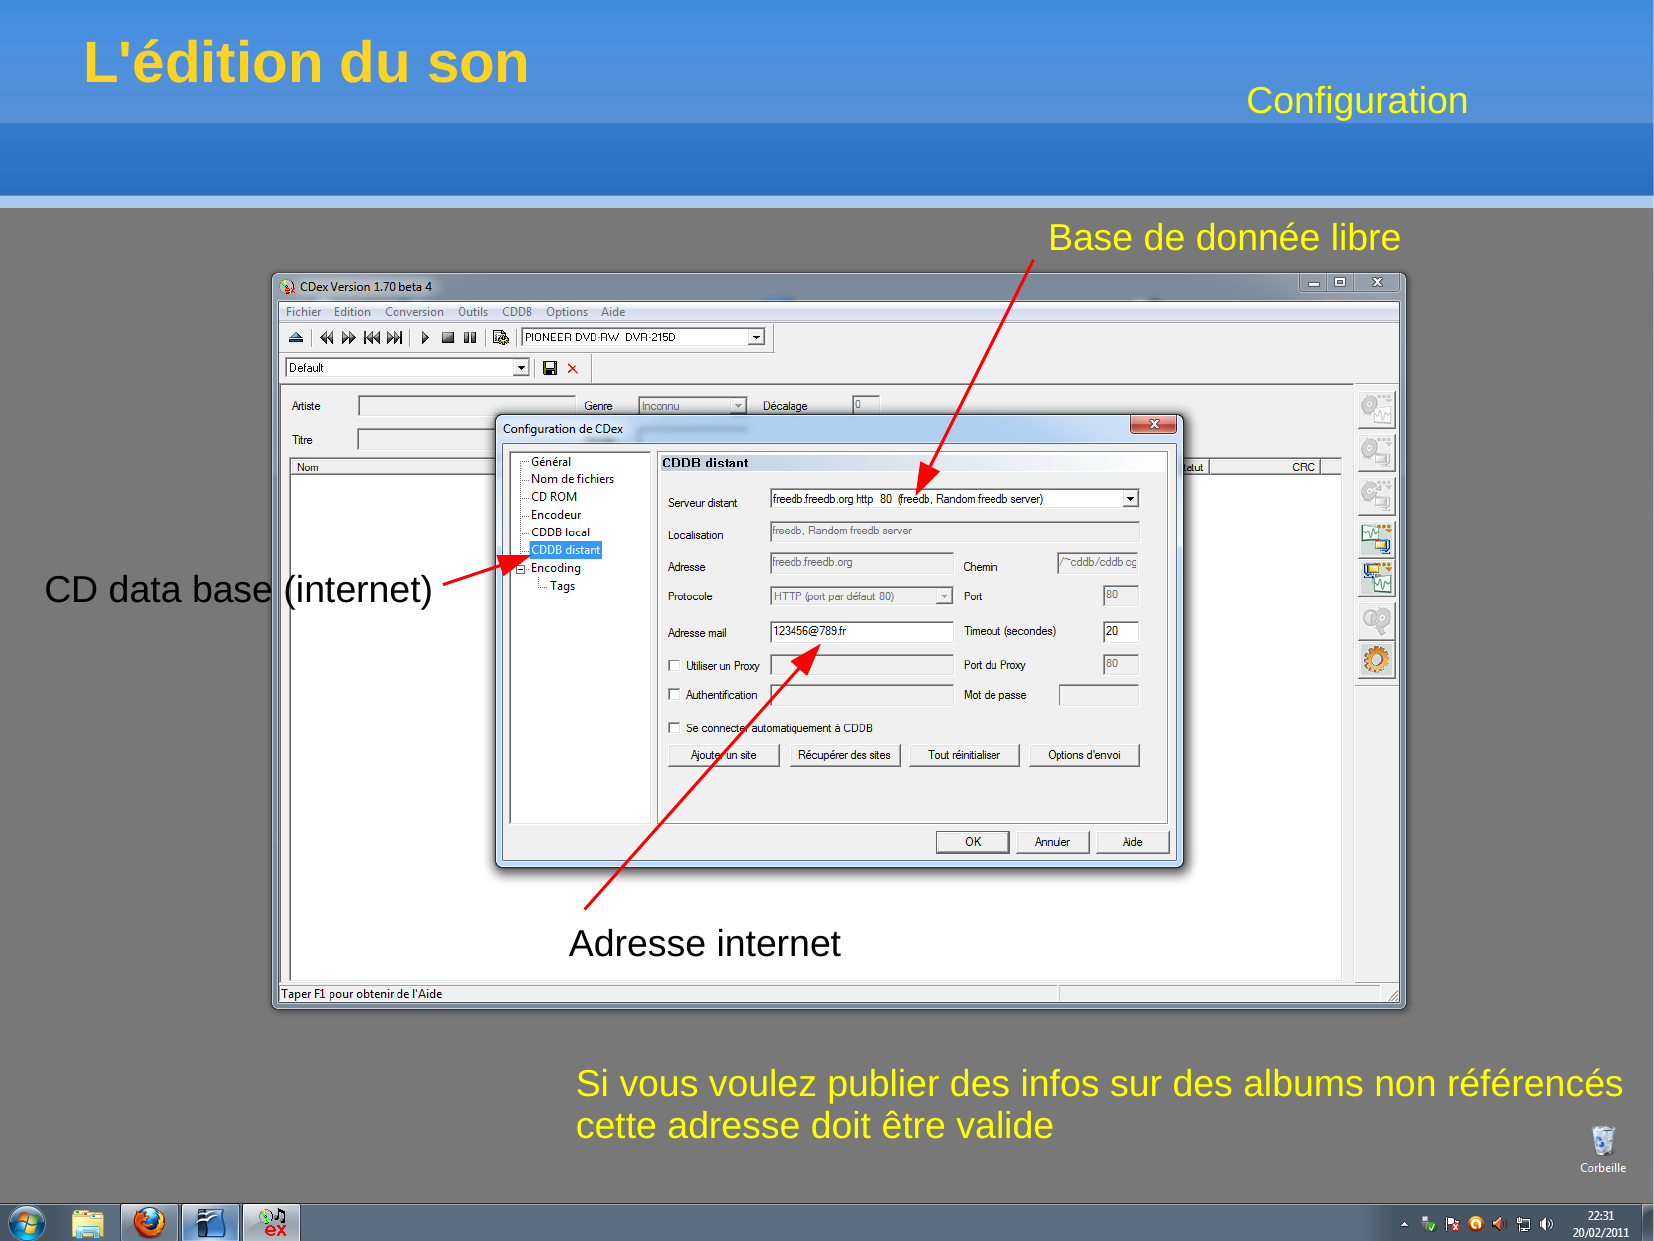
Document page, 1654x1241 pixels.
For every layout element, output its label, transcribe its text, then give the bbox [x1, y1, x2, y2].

title L'édition du son [6, 17, 609, 107]
text_box Si vous voulez publier des infos sur des albums non référencés cette adresse doit être valide [561, 1055, 1639, 1155]
text_box Adresse internet [554, 915, 867, 973]
text_box CD data base (internet) [29, 561, 449, 618]
picture [0, 0, 1654, 206]
picture [0, 208, 1654, 1241]
text_box Base de donnée libre [1033, 208, 1417, 266]
text_box Configuration [1210, 29, 1654, 129]
